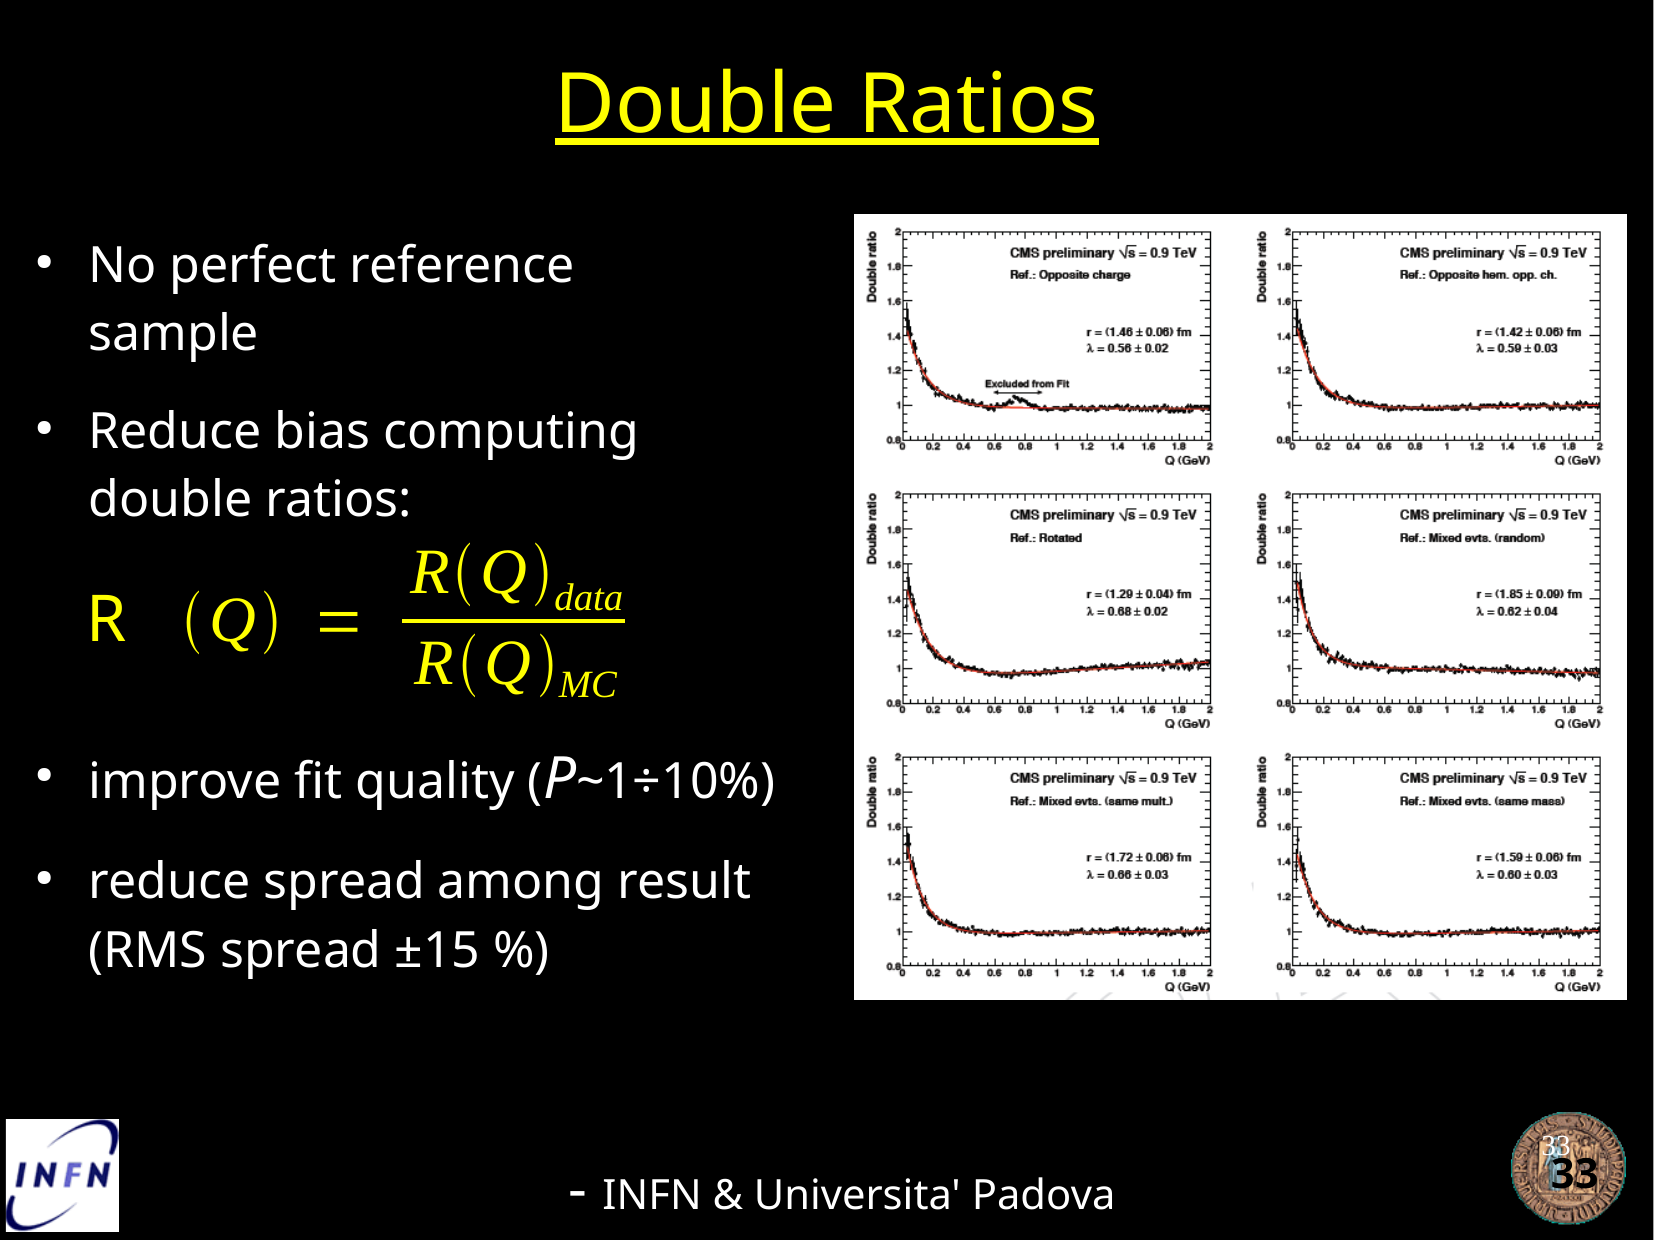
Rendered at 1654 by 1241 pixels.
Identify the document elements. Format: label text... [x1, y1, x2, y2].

picture [5, 1119, 119, 1232]
chart [69, 536, 646, 708]
picture [1511, 1111, 1626, 1226]
title Double Ratios [82, 43, 1571, 157]
picture [854, 214, 1627, 1000]
list improve fit quality (P~1÷10%) reduce spread among result (RMS spread ±15 %) [17, 736, 863, 1037]
list No perfect reference sample Reduce bias computing double ratios: [17, 228, 744, 529]
